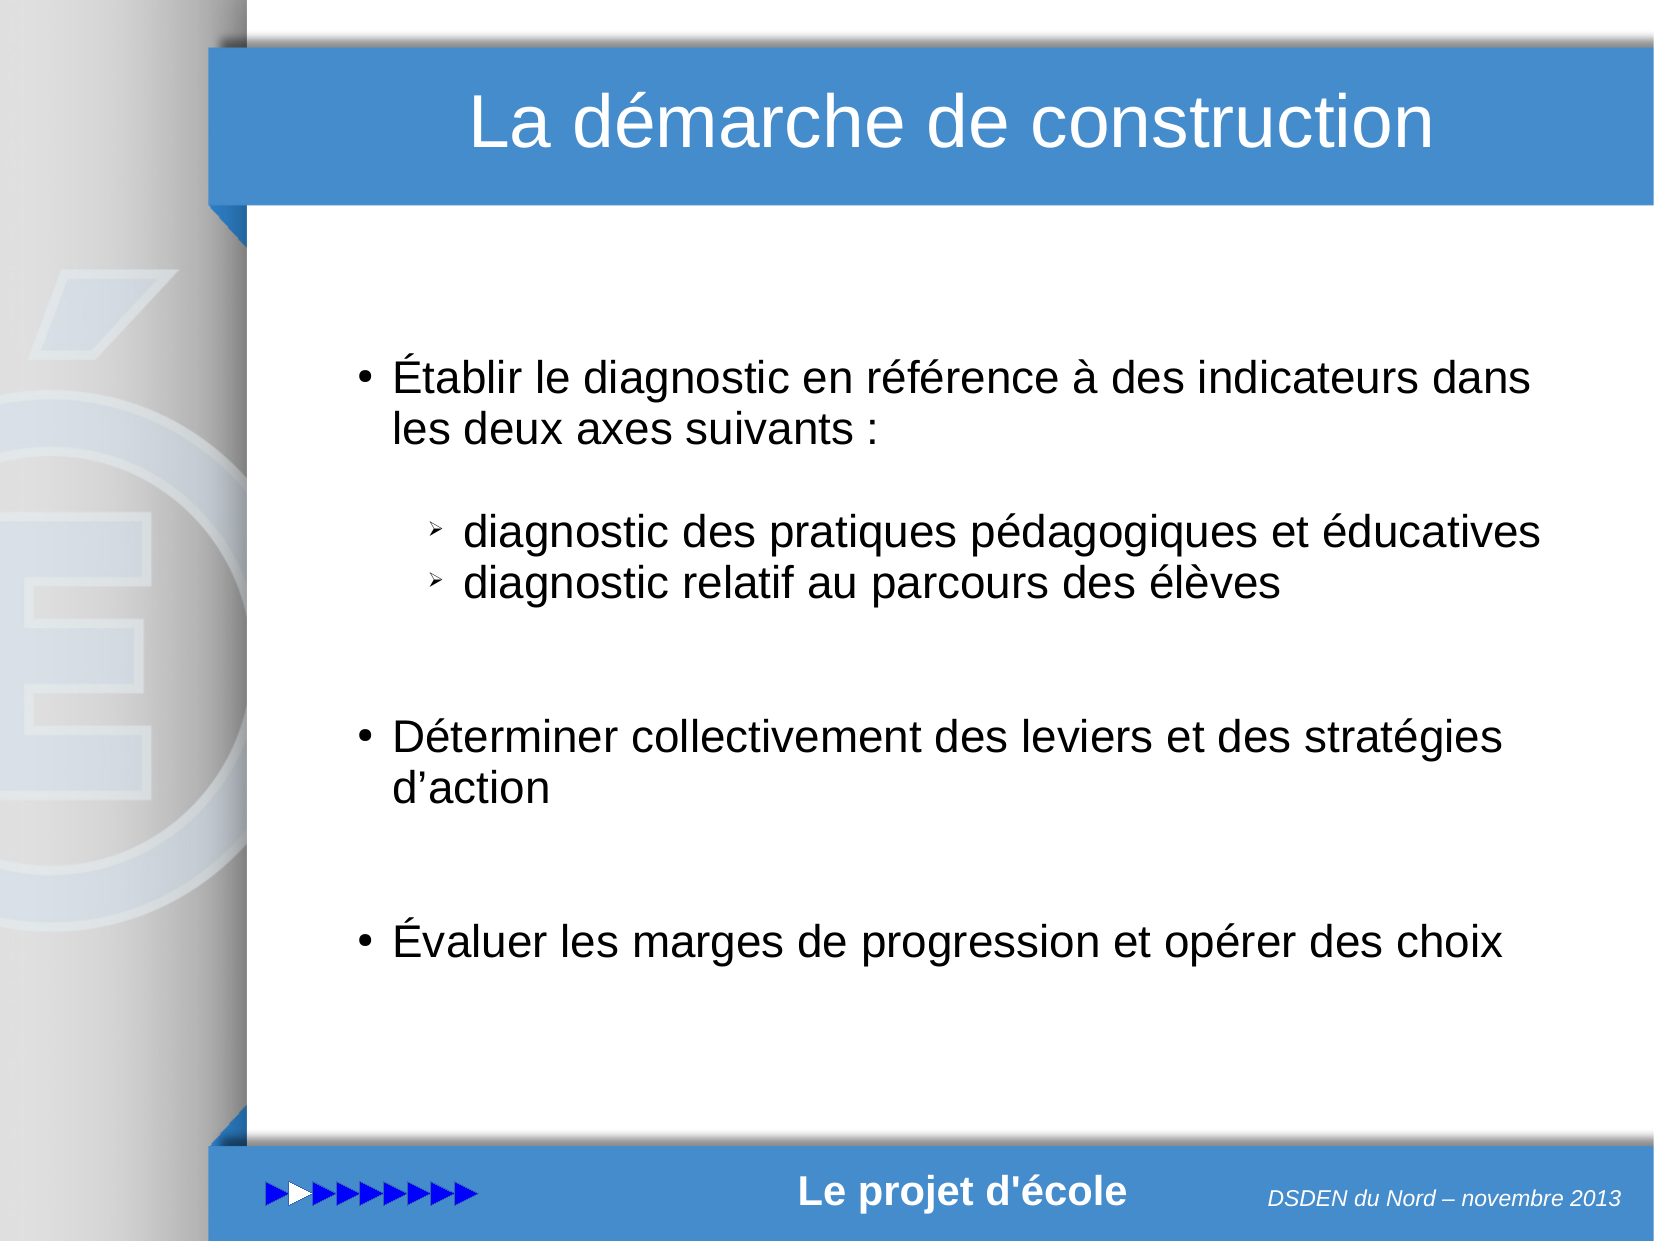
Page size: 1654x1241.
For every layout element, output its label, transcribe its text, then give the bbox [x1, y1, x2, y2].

text_box La démarche de construction [453, 72, 1508, 172]
text_box [265, 1181, 479, 1206]
text_box Le projet d'école [782, 1160, 1143, 1222]
text_box Établir le diagnostic en référence à des indicateurs dans les deux axes suivants : diagnostic des pratiques pédagogiques et éducatives diagnostic relatif au parcours des élèves Déterminer collectivement des leviers et des stratégies d’action Évaluer les marges de progression et opérer des choix [342, 344, 1604, 975]
text_box DSDEN du Nord – novembre 2013 [1151, 1178, 1637, 1220]
picture [0, 0, 1654, 1241]
